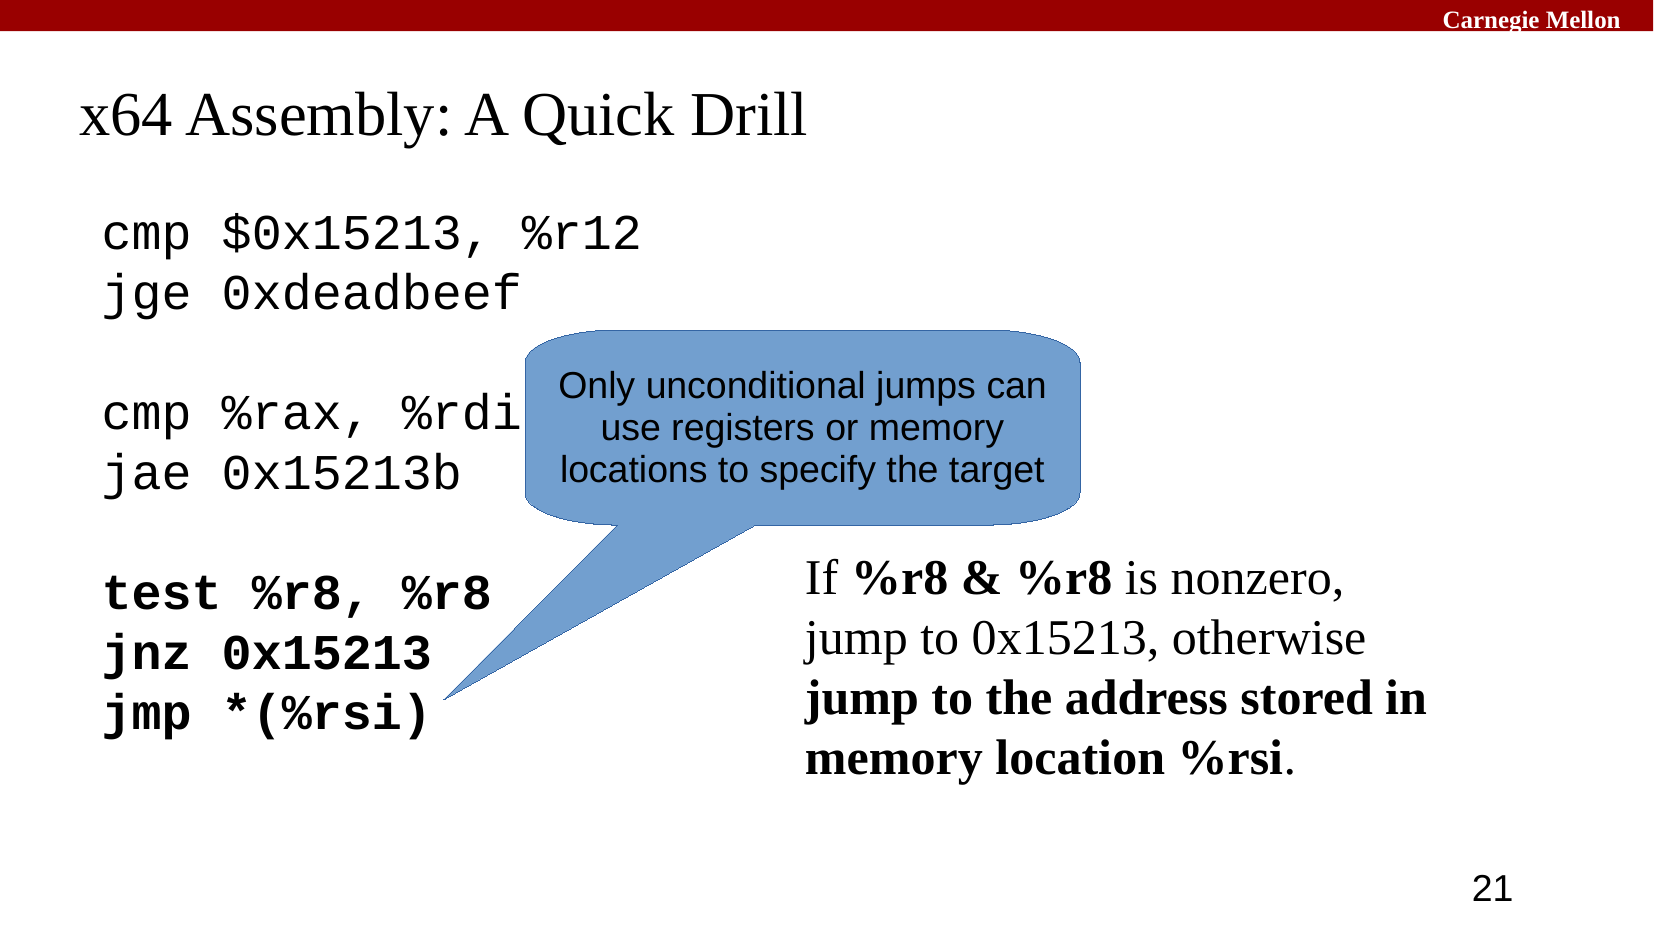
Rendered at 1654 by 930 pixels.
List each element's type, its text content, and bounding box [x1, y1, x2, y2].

list cmp $0x15213, %r12 jge 0xdeadbeef cmp %rax, %rdi jae 0x15213b test %r8, %r8 jnz 0x15213 jmp *(%rsi) [71, 184, 780, 755]
text_box If %r8 & %r8 is nonzero, jump to 0x15213, otherwise jump to the address stored in memory location %rsi. [789, 184, 1468, 800]
title x64 Assembly: A Quick Drill [64, 16, 1437, 205]
text_box Only unconditional jumps can use registers or memory locations to specify the target [443, 330, 1081, 700]
